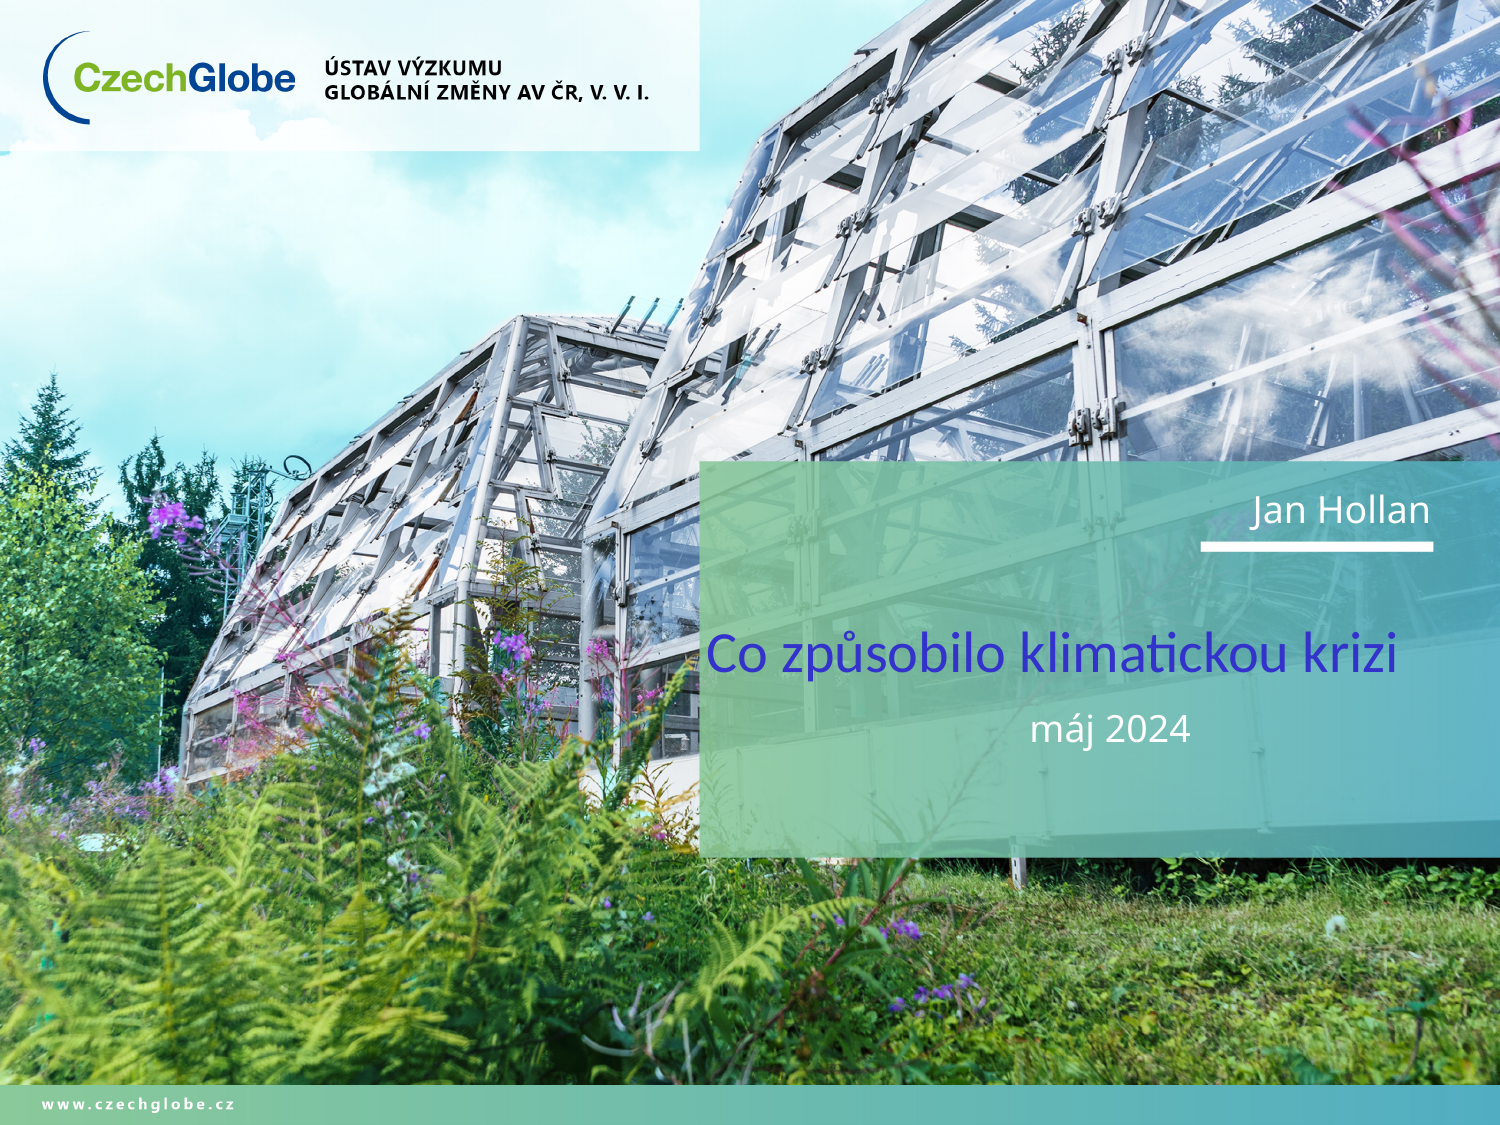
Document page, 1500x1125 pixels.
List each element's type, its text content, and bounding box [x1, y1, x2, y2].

picture [0, 0, 1500, 1125]
text_box Co způsobilo klimatickou krizi máj 2024 [701, 614, 1430, 924]
text_box Jan Hollan [723, 478, 1447, 557]
